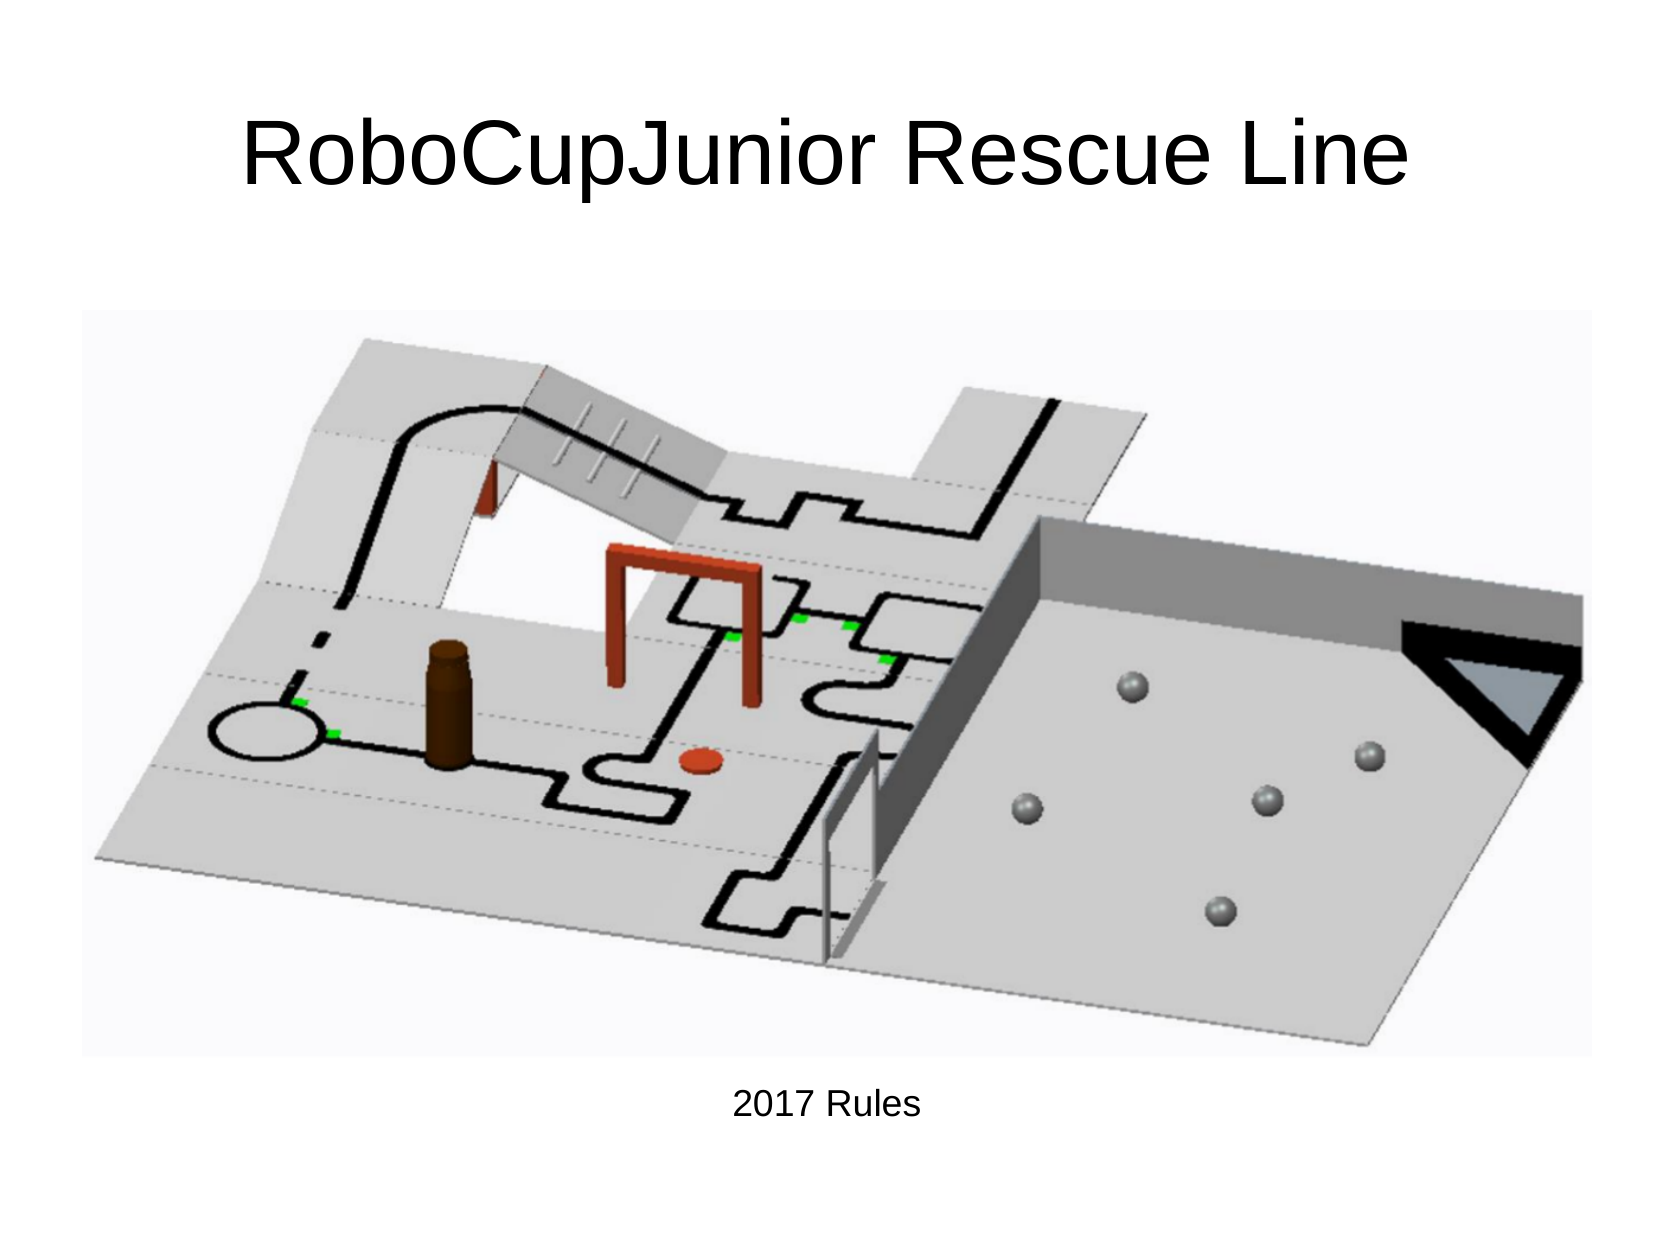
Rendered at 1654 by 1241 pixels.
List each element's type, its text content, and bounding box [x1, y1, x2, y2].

picture [82, 310, 1592, 1063]
title RoboCupJunior Rescue Line [82, 49, 1571, 257]
text_box 2017 Rules [496, 1074, 1158, 1132]
